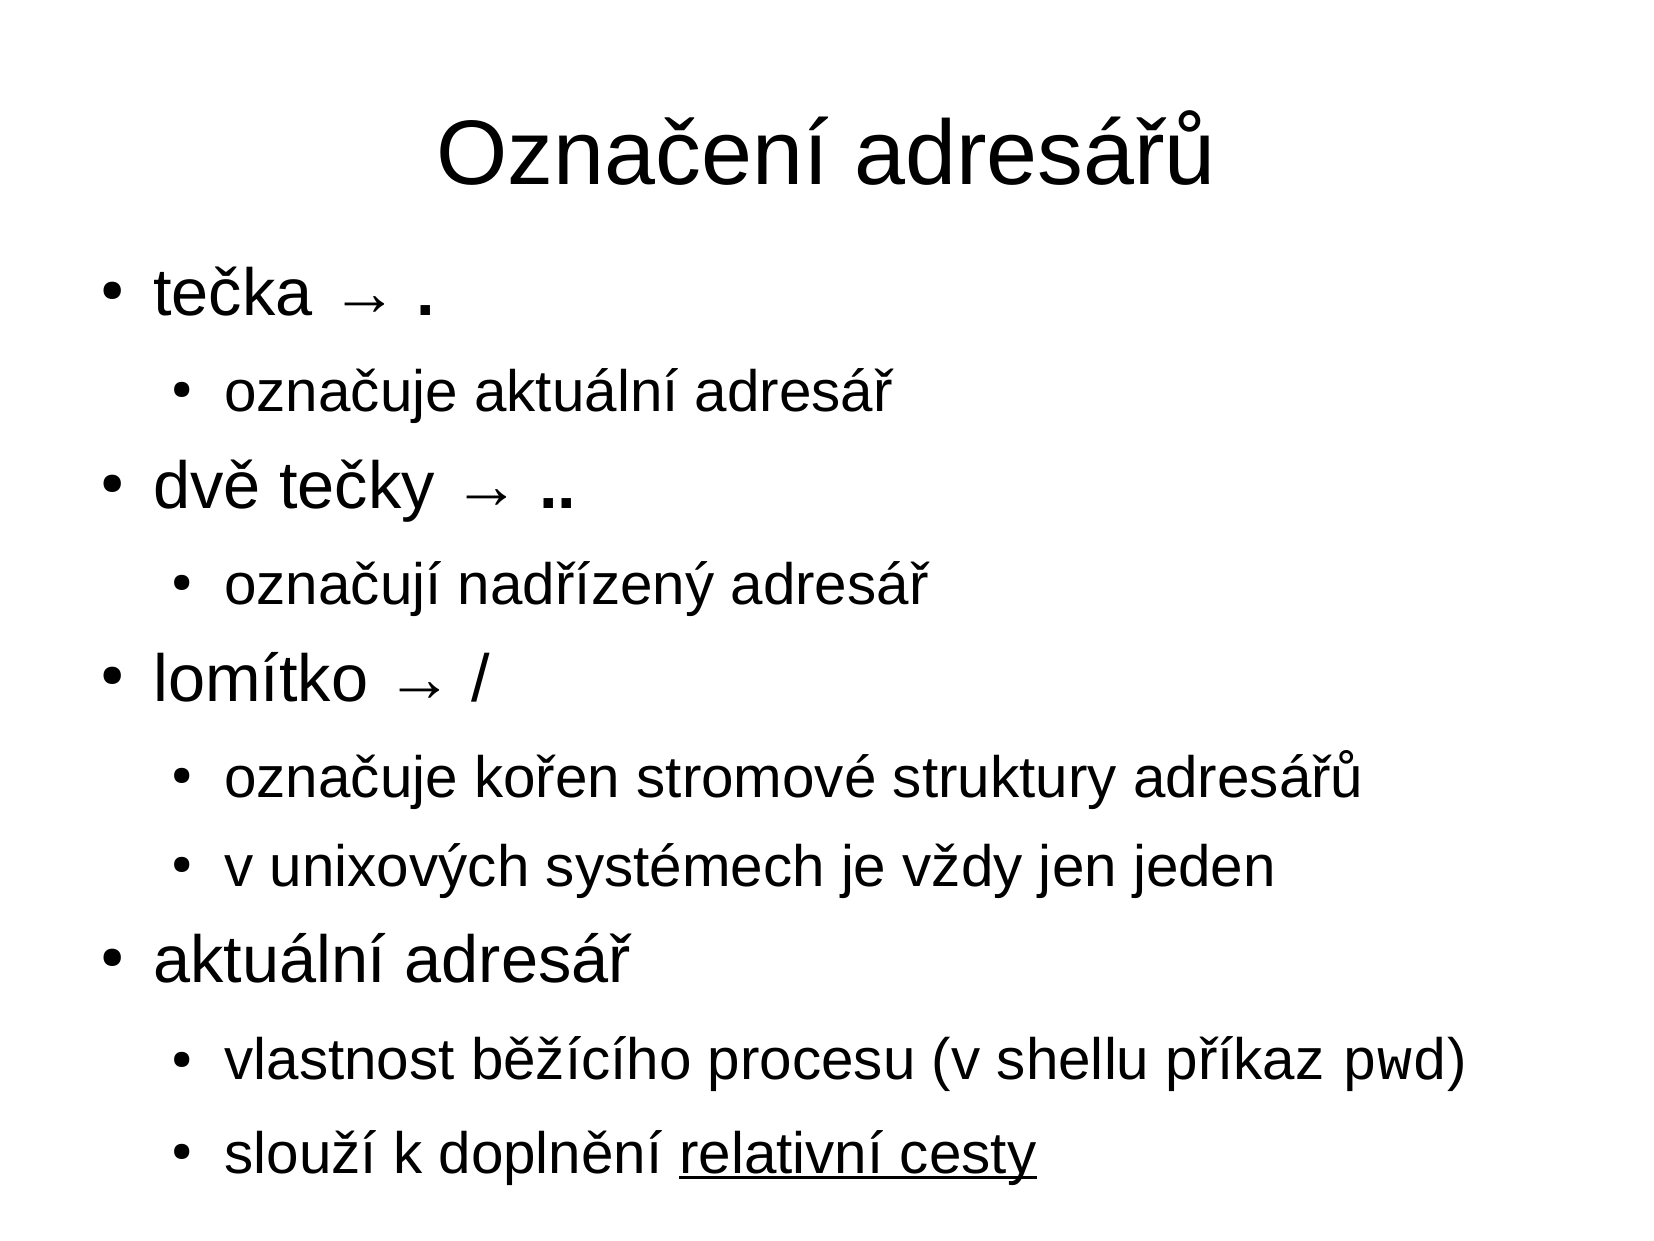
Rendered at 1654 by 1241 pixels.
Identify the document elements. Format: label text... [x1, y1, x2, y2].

title Označení adresářů [82, 56, 1571, 250]
list tečka → . označuje aktuální adresář dvě tečky → .. označují nadřízený adresář lomítko → / označuje kořen stromové struktury adresářů v unixových systémech je vždy jen jeden aktuální adresář vlastnost běžícího procesu (v shellu příkaz pwd) slouží k doplnění relativní cesty [82, 254, 1571, 1183]
